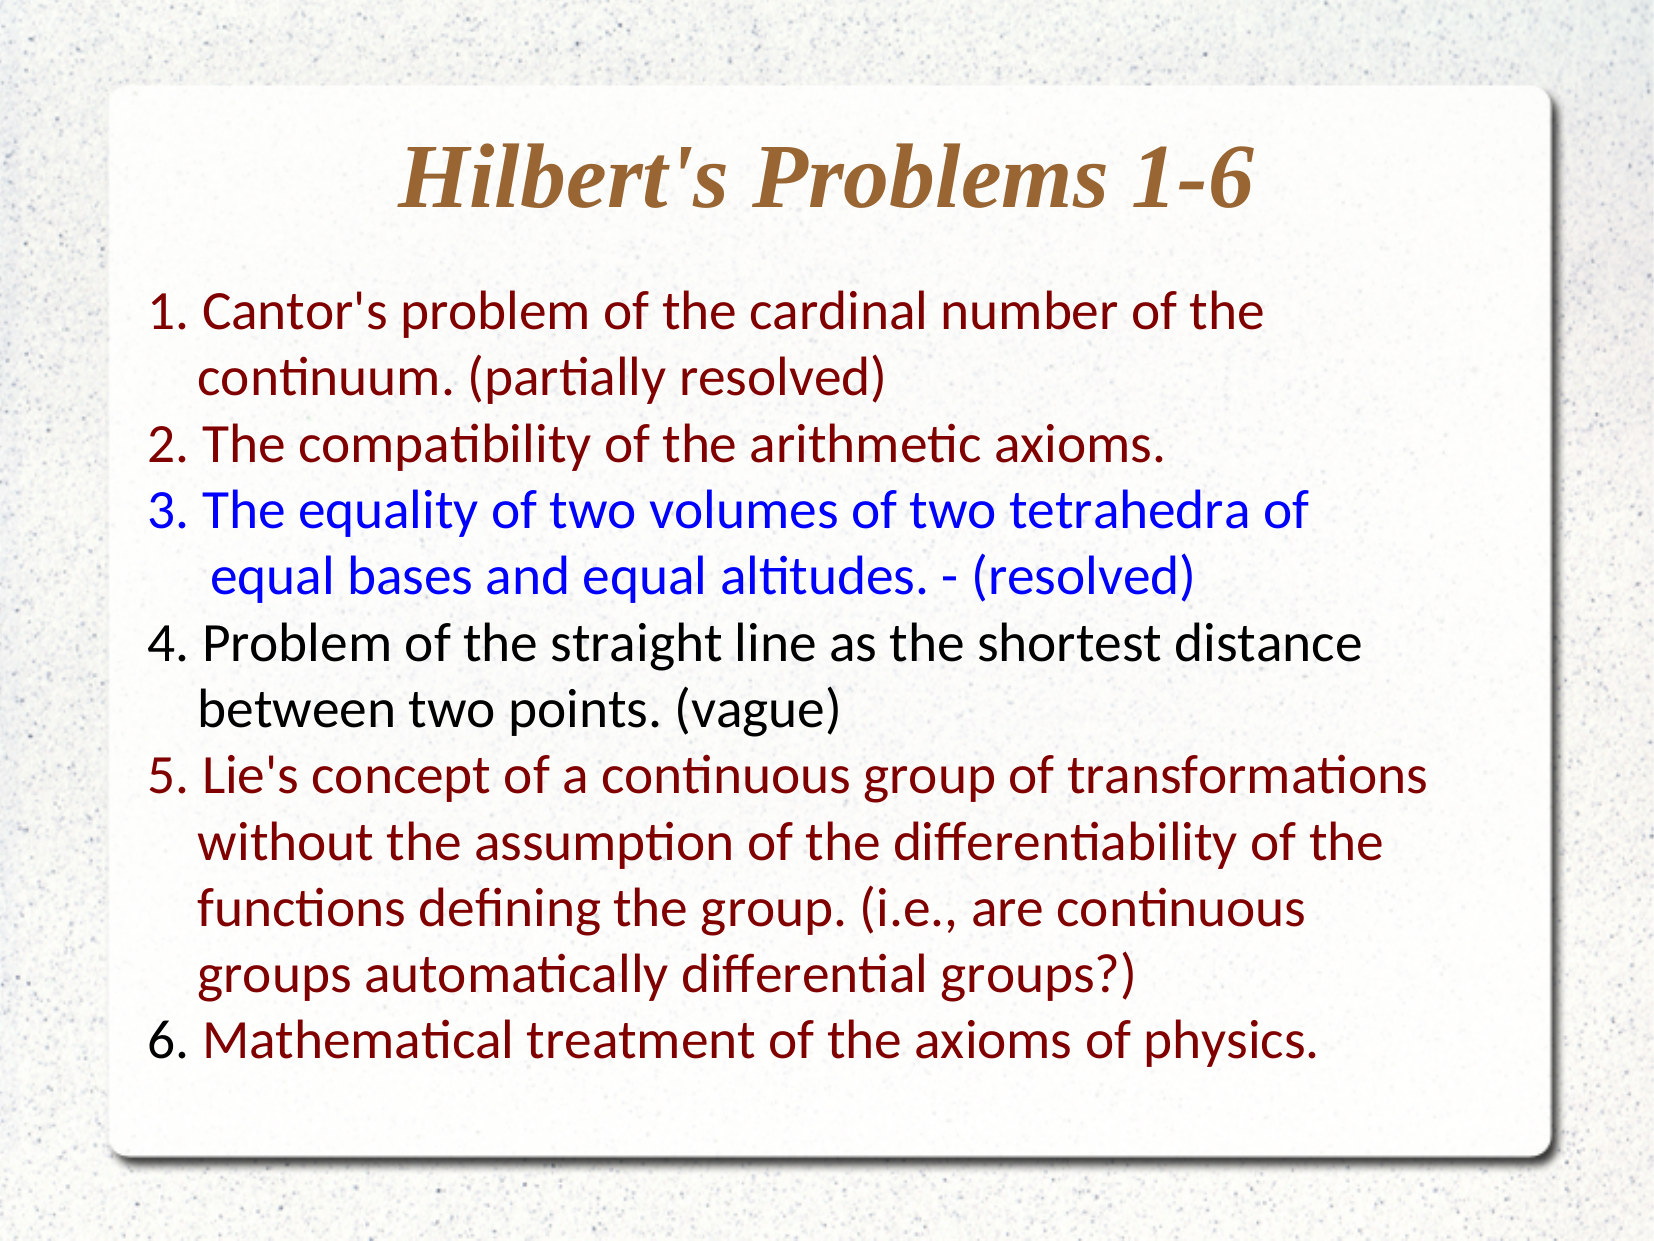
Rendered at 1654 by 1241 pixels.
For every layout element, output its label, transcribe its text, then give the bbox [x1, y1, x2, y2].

title Hilbert's Problems 1-6 [118, 67, 1536, 275]
list 1. Cantor's problem of the cardinal number of the continuum. (partially resolved) 2. The compatibility of the arithmetic axioms. 3. The equality of two volumes of two tetrahedra of equal bases and equal altitudes. - (resolved) 4. Problem of the straight line as the shortest distance between two points. (vague) 5. Lie's concept of a continuous group of transformations without the assumption of the differentiability of the functions defining the group. (i.e., are continuous groups automatically differential groups?) 6. Mathematical treatment of the axioms of physics. [147, 274, 1506, 1141]
